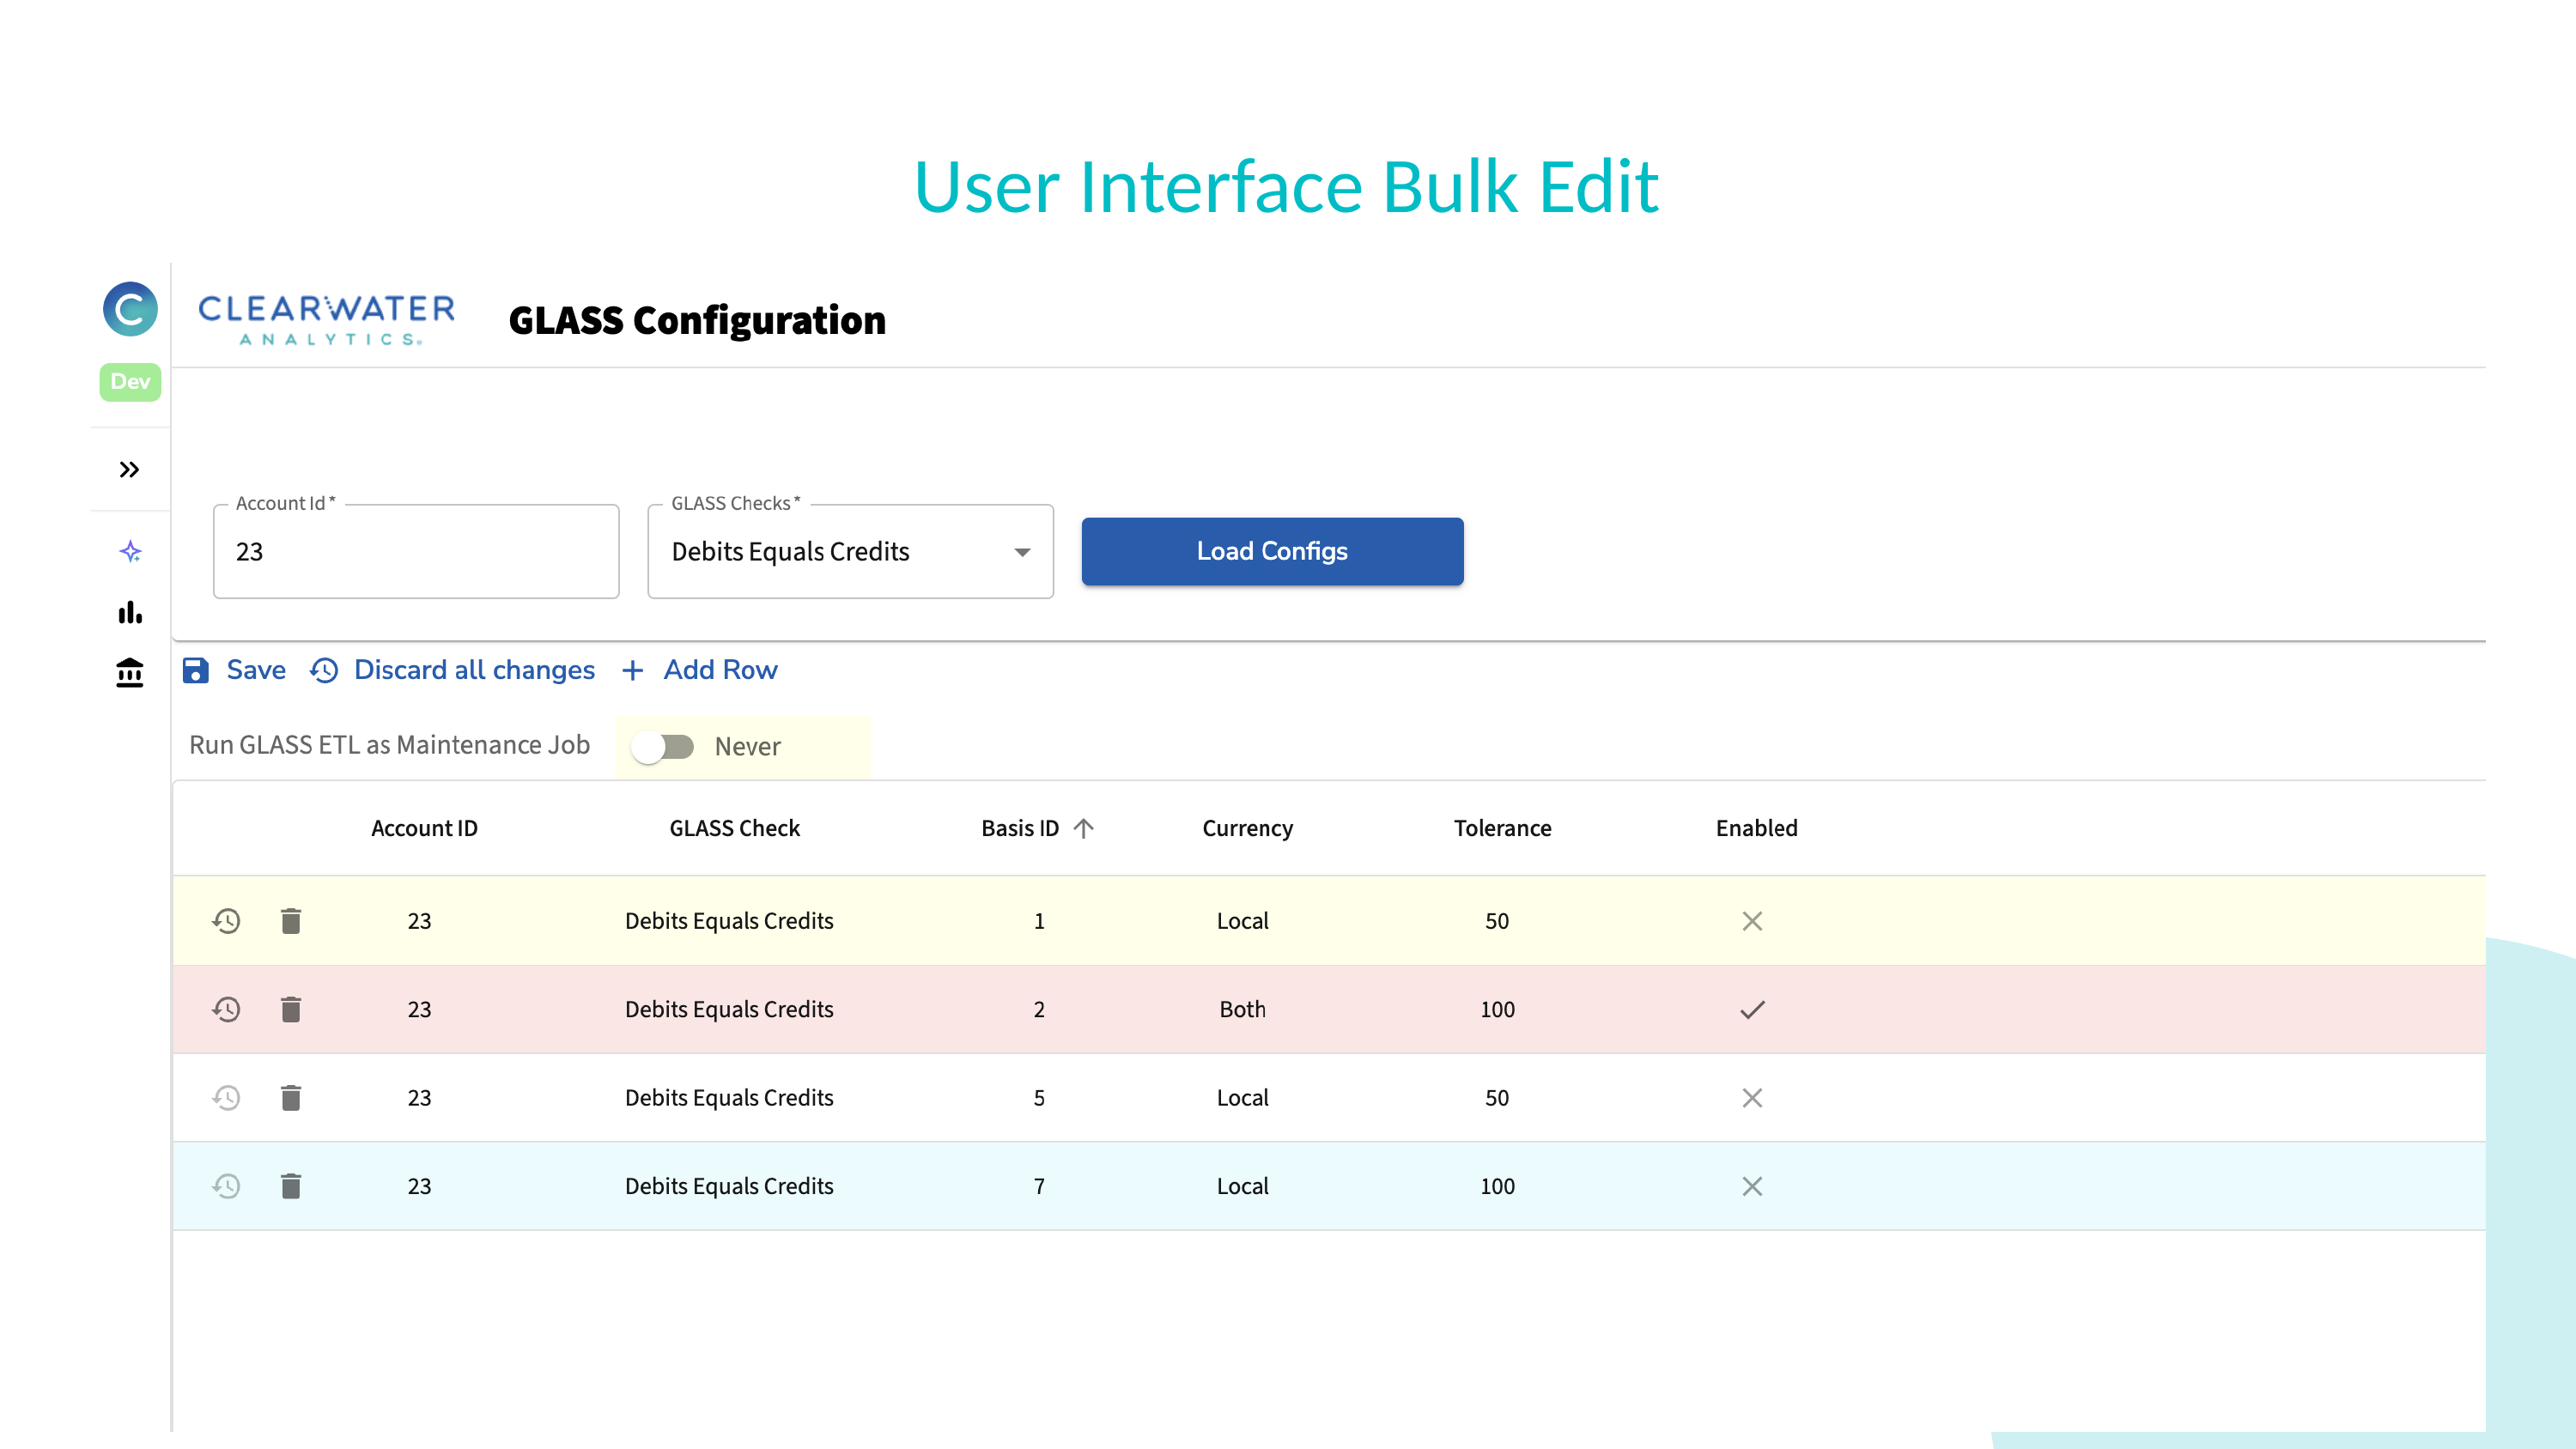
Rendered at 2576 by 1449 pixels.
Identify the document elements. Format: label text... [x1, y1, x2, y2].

text_box User Interface Bulk Edit [570, 127, 2006, 237]
picture [90, 263, 2486, 1432]
